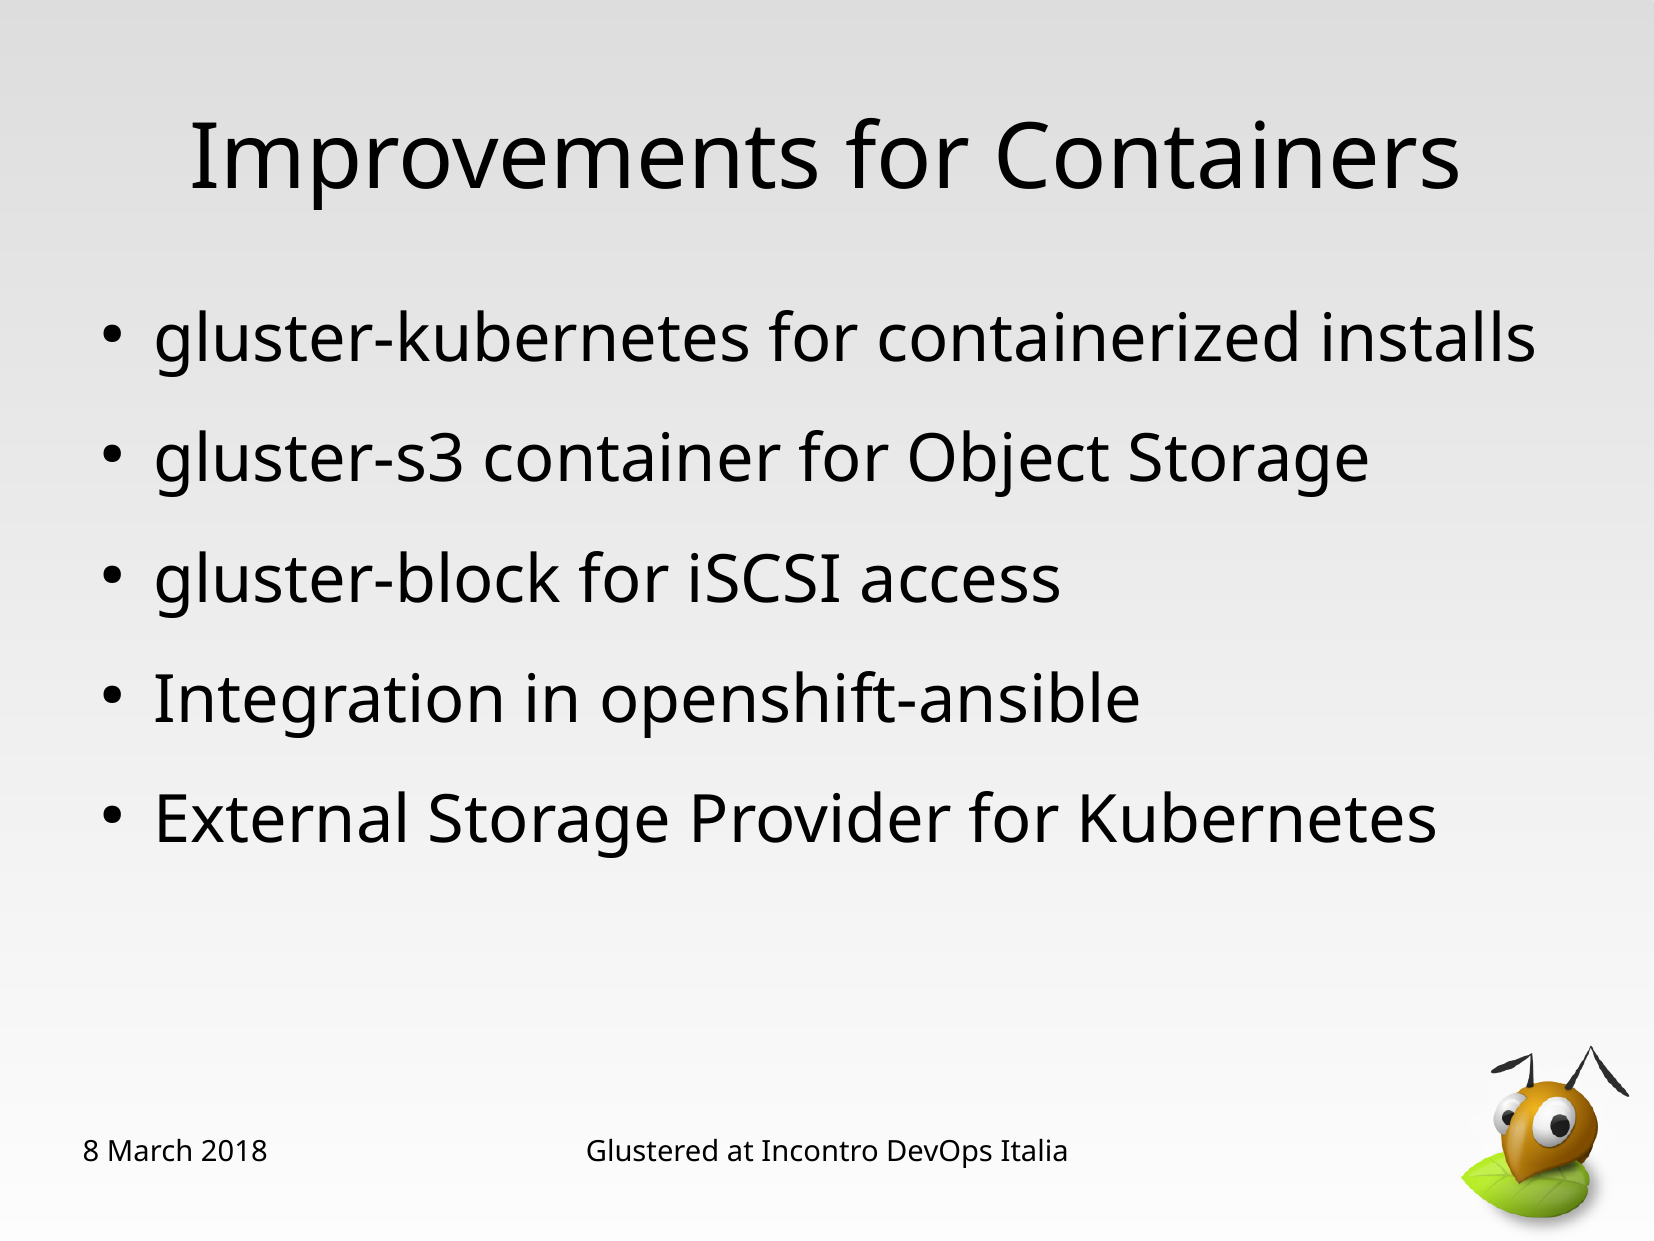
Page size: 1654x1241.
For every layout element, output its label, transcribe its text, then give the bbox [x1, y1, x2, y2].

title Improvements for Containers [82, 49, 1571, 257]
list gluster-kubernetes for containerized installs gluster-s3 container for Object Storage gluster-block for iSCSI access Integration in openshift-ansible External Storage Provider for Kubernetes [82, 290, 1571, 1010]
picture [1432, 1037, 1654, 1241]
